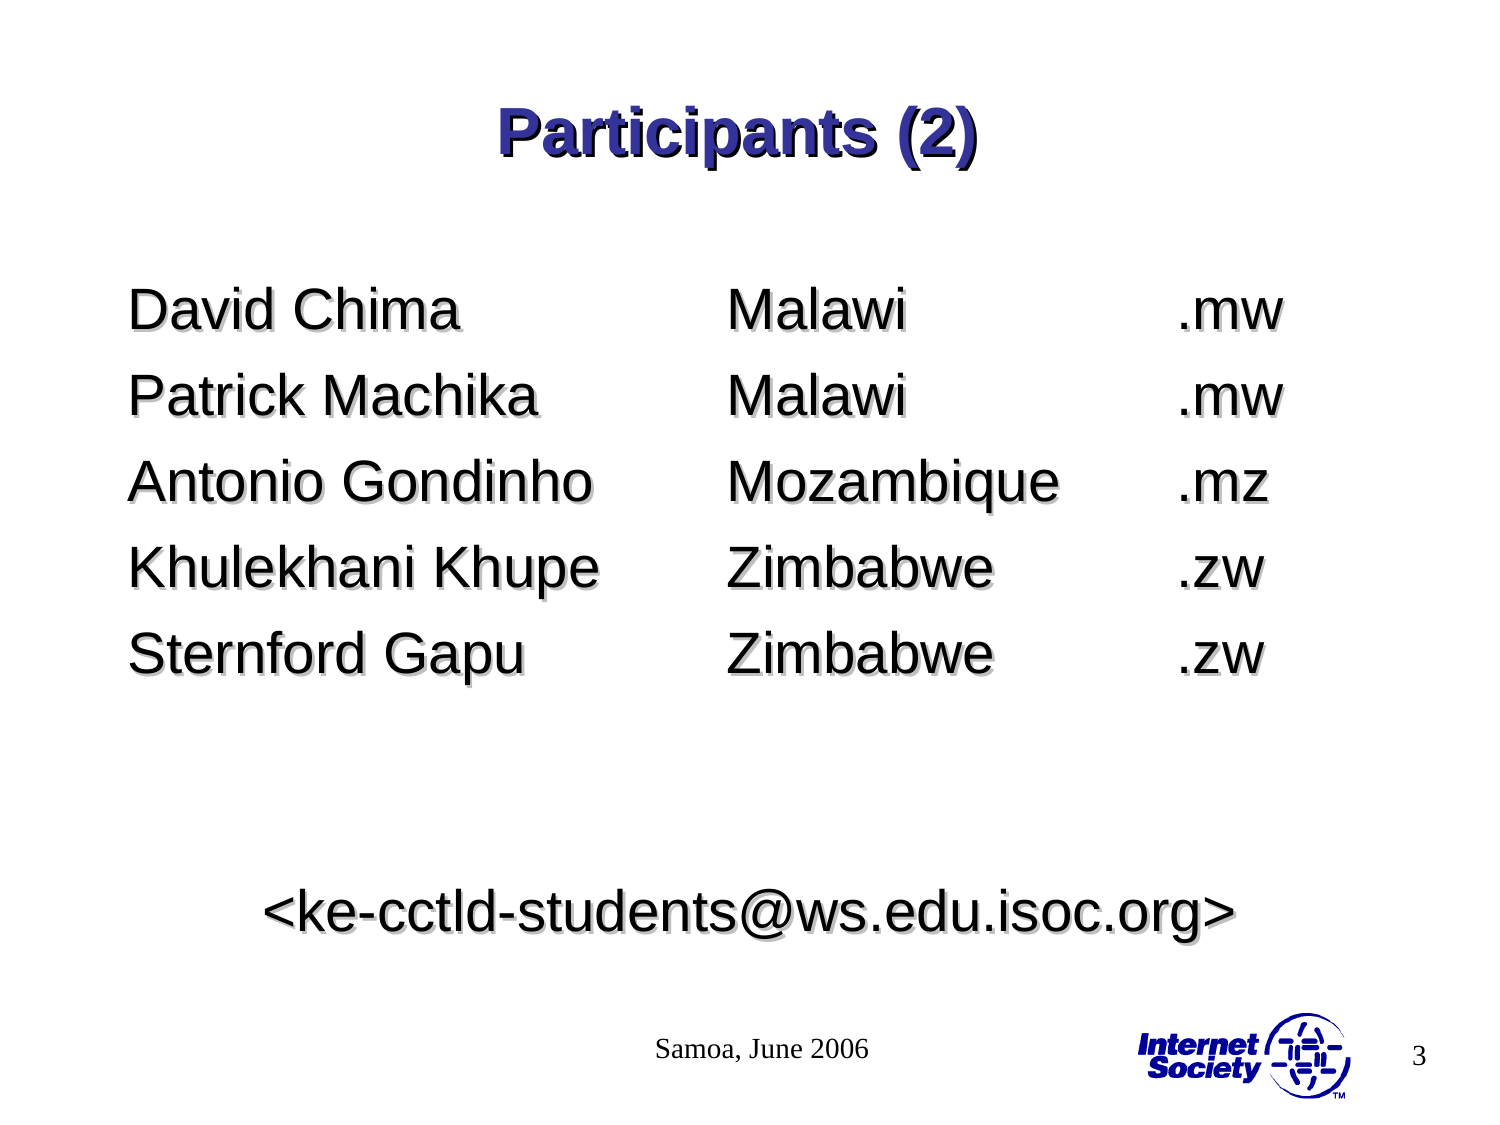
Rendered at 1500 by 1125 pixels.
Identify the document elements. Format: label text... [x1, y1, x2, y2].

picture [1137, 1012, 1351, 1099]
list David Chima Malawi .mw Patrick Machika Malawi .mw Antonio Gondinho Mozambique .mz Khulekhani Khupe Zimbabwe .zw Sternford Gapu Zimbabwe .zw <ke-cctld-students@ws.edu.isoc.org> [112, 262, 1388, 1001]
title Participants (2) [99, 37, 1375, 225]
